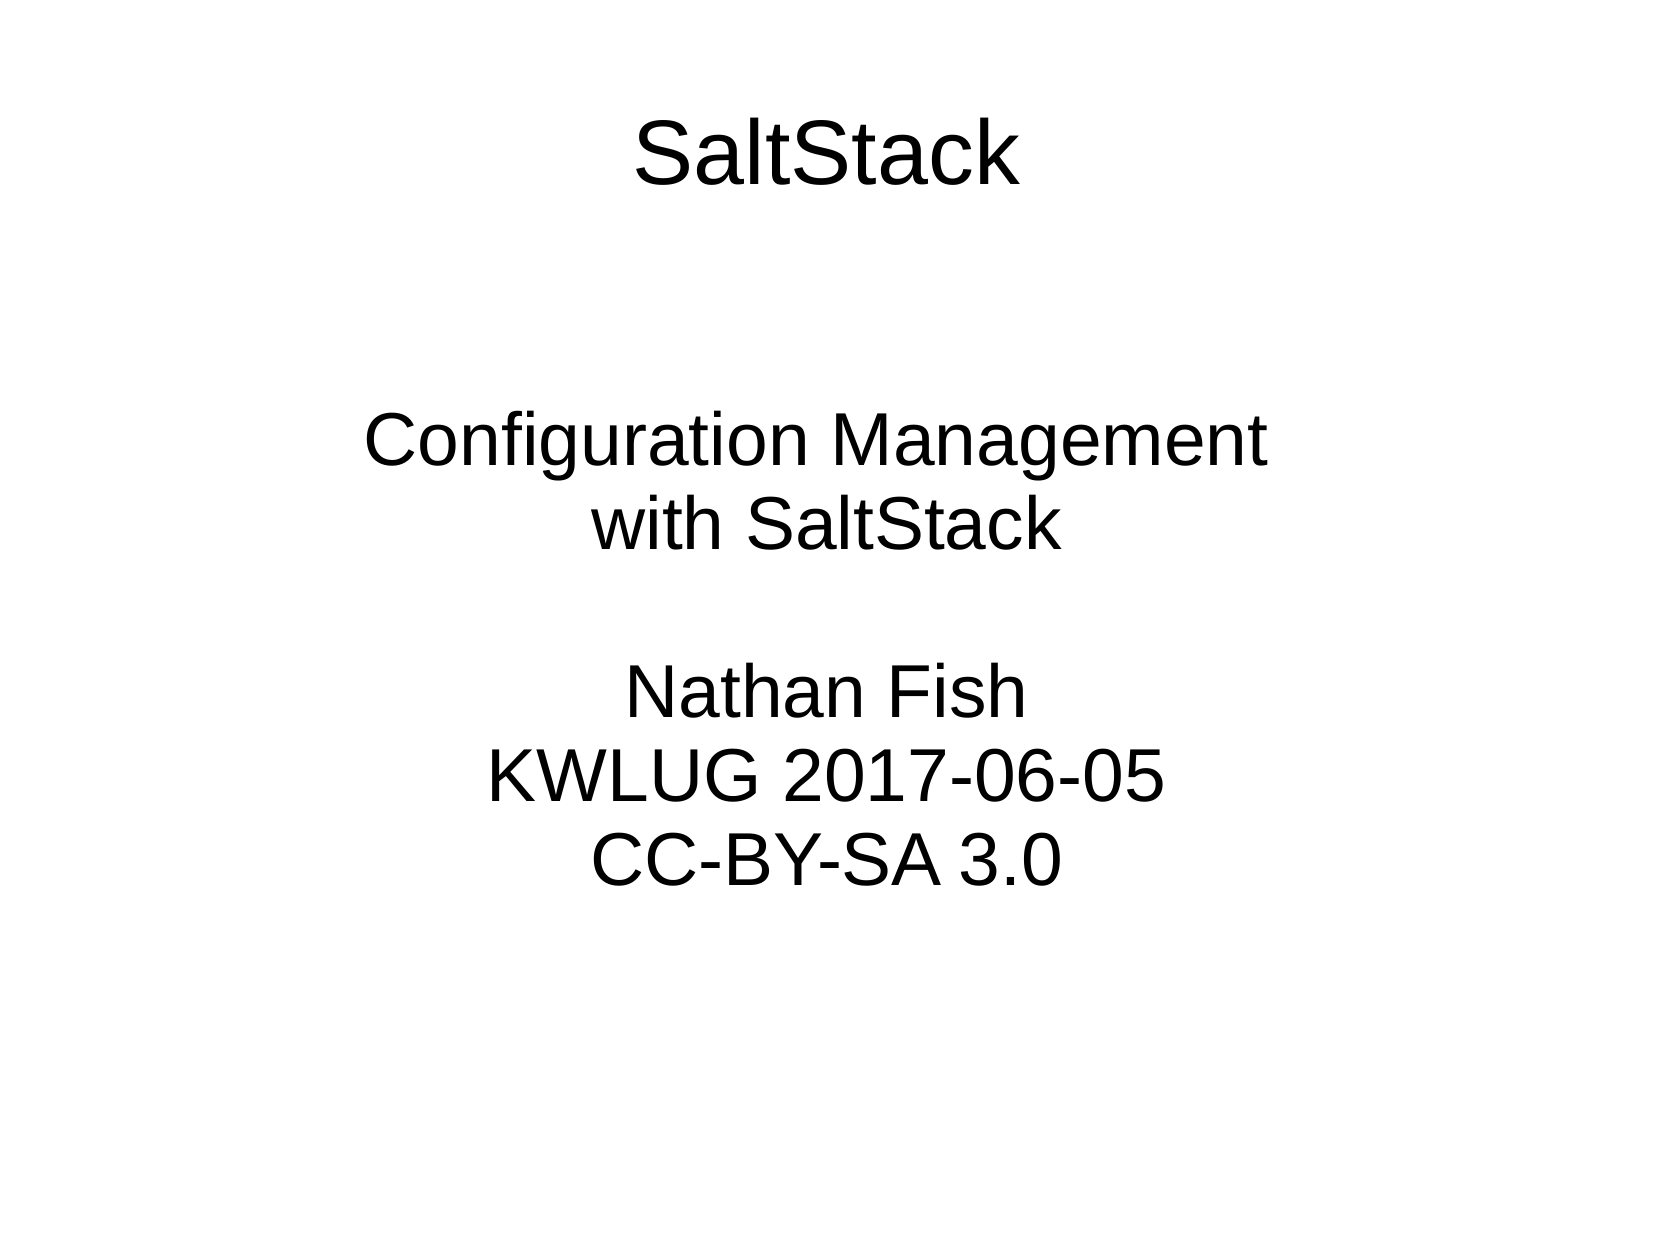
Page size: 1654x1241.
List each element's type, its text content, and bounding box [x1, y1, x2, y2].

subtitle Configuration Management with SaltStack Nathan Fish KWLUG 2017-06-05 CC-BY-SA 3.0 [82, 290, 1571, 1010]
title SaltStack [82, 49, 1571, 257]
